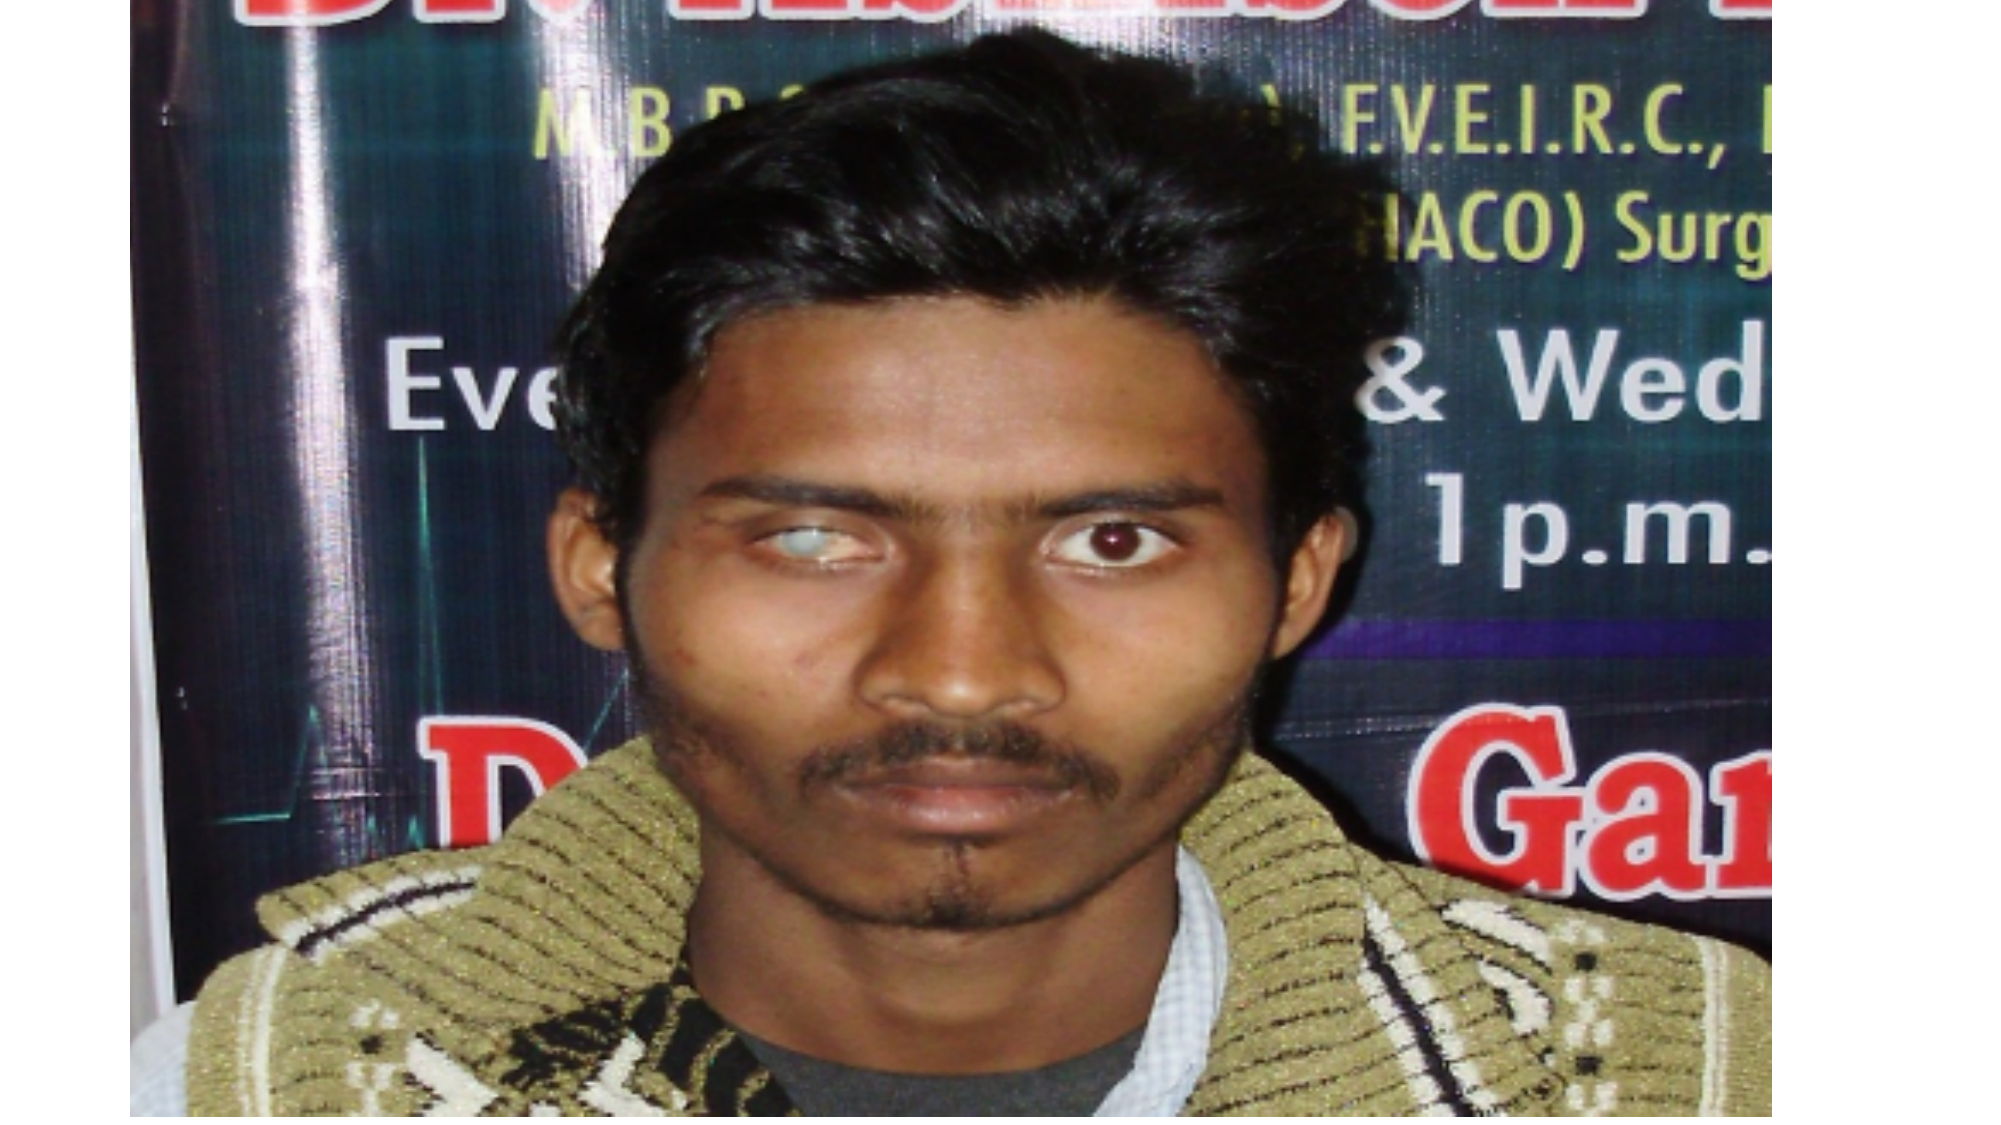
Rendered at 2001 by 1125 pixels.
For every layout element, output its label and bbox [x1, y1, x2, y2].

picture [130, 0, 1772, 1117]
